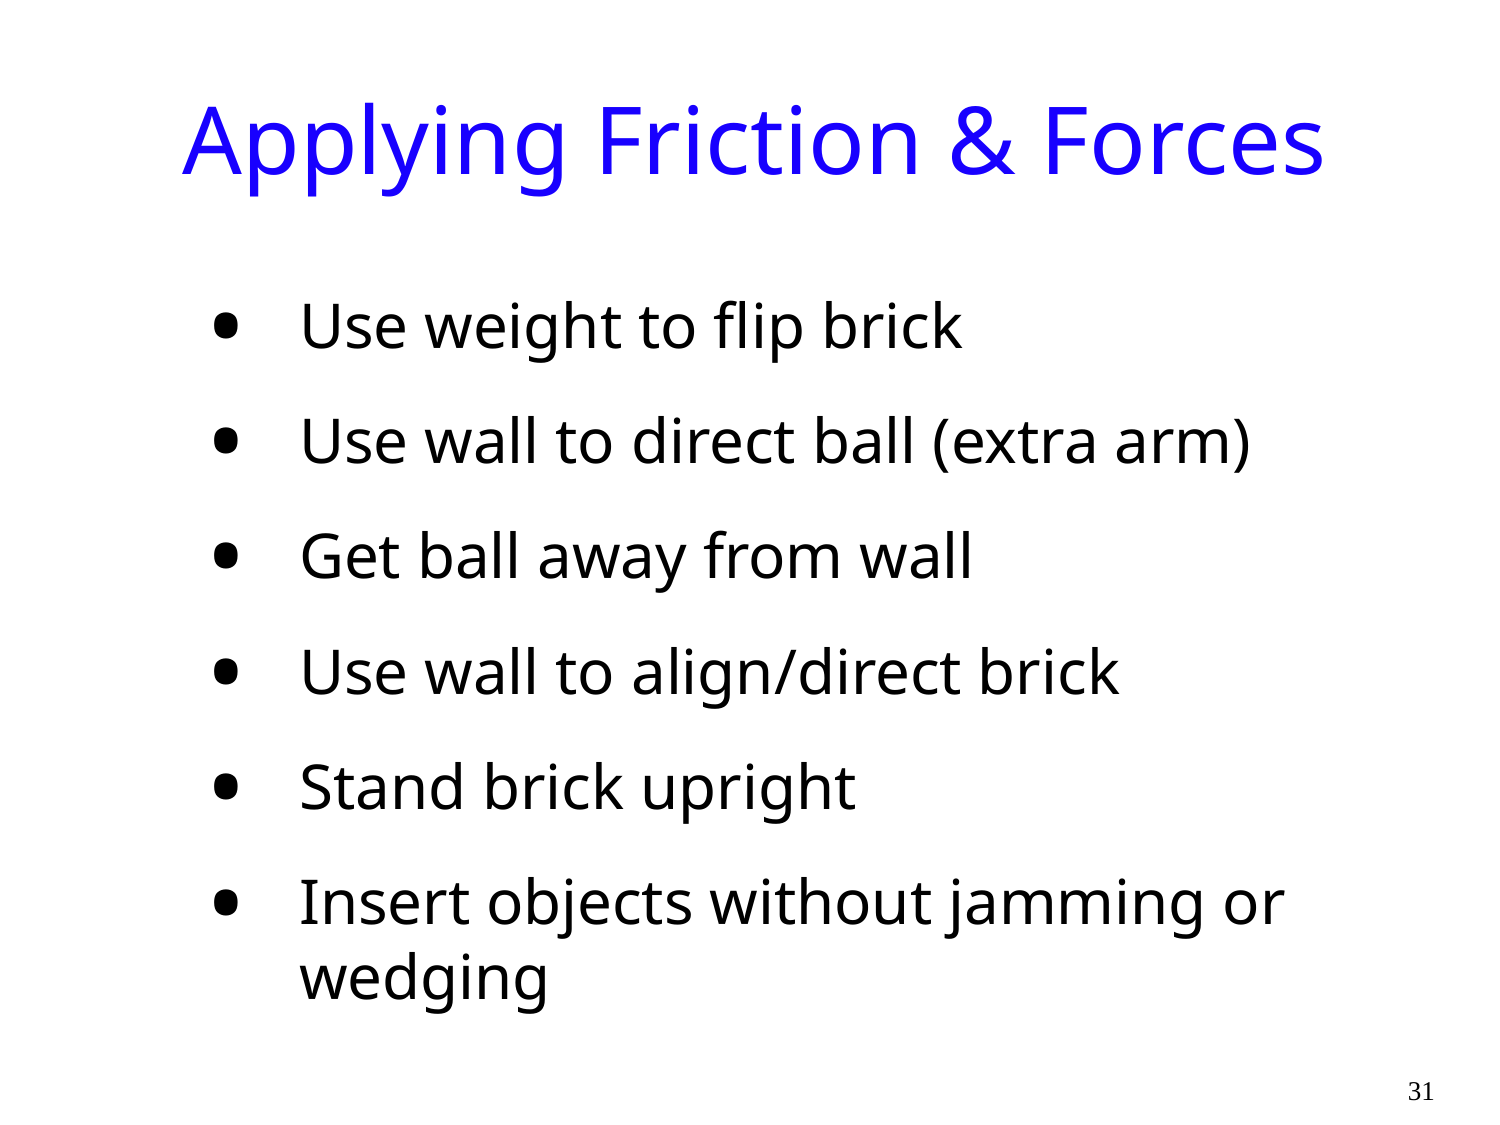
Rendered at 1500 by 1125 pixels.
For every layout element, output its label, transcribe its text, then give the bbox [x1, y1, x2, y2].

list Use weight to flip brick Use wall to direct ball (extra arm) Get ball away from wall Use wall to align/direct brick Stand brick upright Insert objects without jamming or wedging [146, 275, 1354, 1023]
title Applying Friction & Forces [60, 21, 1449, 252]
